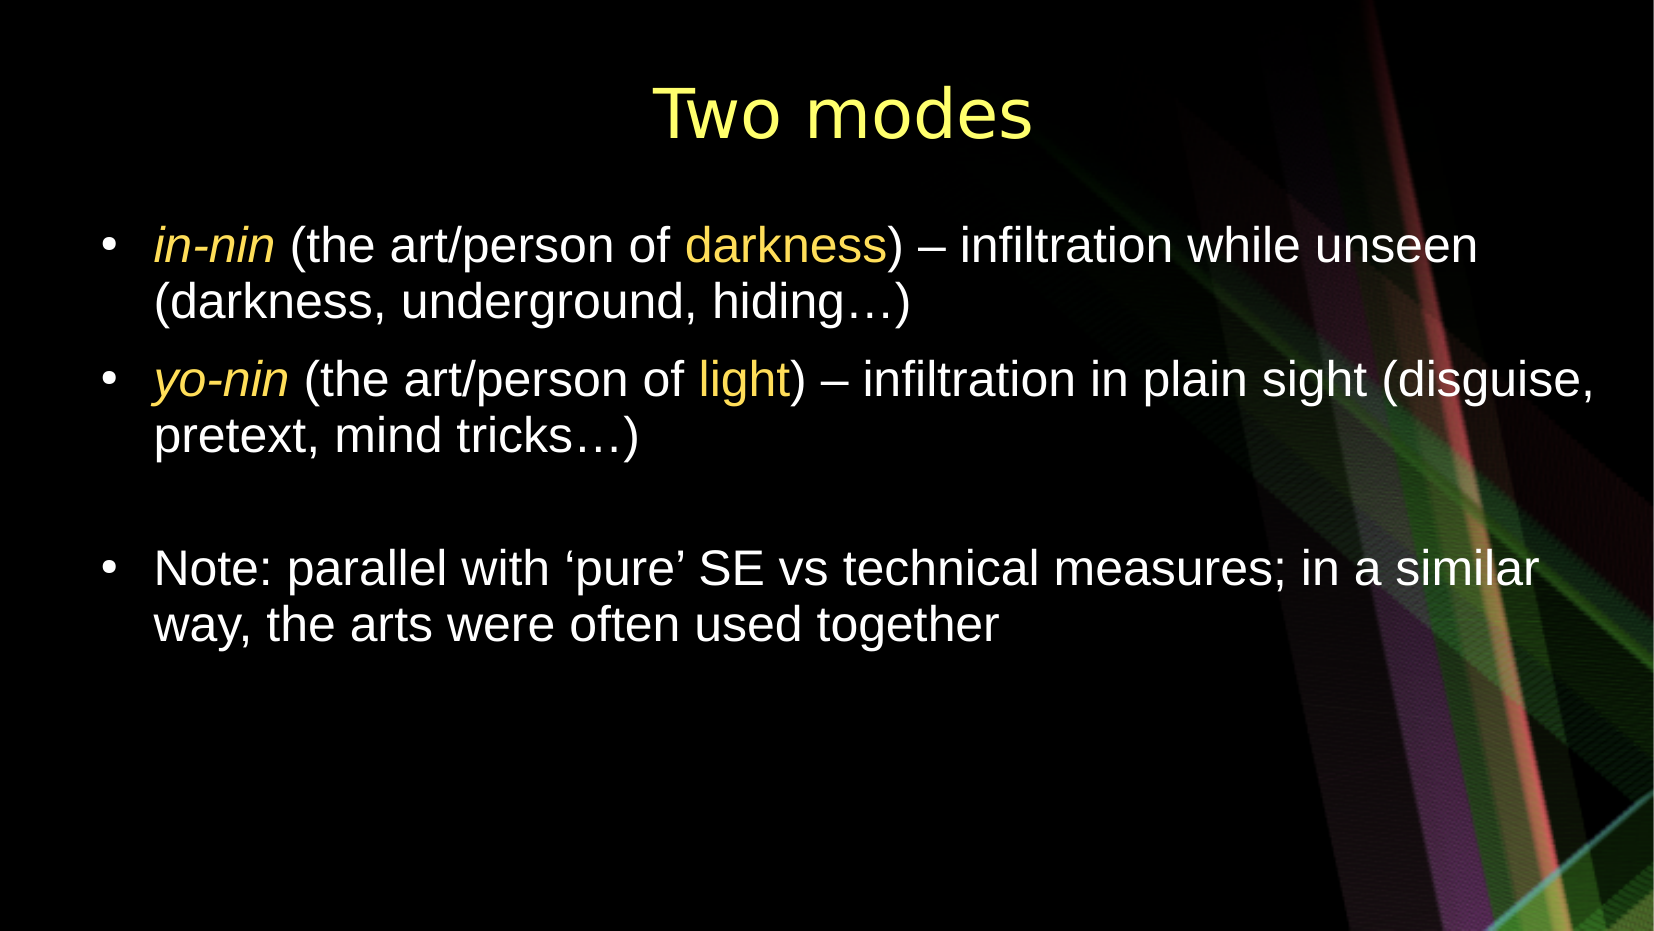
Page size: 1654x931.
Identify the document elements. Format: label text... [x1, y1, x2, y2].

list in-nin (the art/person of darkness) – infiltration while unseen (darkness, underground, hiding…) yo-nin (the art/person of light) – infiltration in plain sight (disguise, pretext, mind tricks…) Note: parallel with ‘pure’ SE vs technical measures; in a similar way, the arts were often used together [82, 217, 1607, 898]
picture [0, 0, 1654, 931]
title Two modes [82, 37, 1607, 193]
